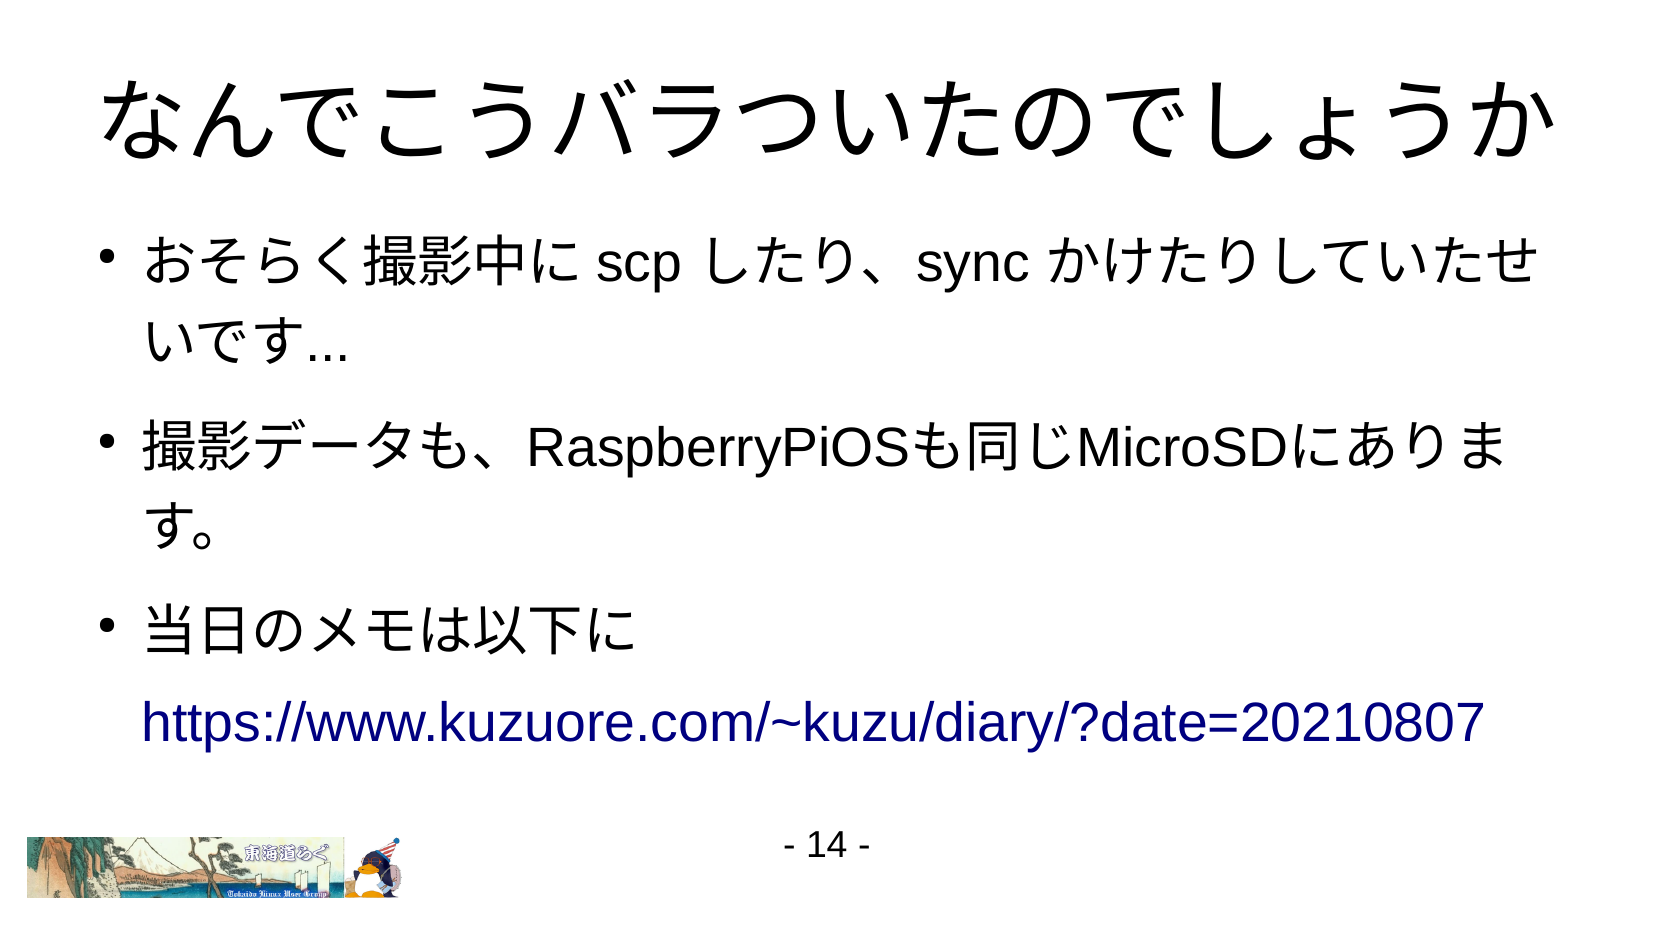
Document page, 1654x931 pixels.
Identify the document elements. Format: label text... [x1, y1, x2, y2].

text_box - <番号> - [728, 811, 926, 877]
list おそらく撮影中に scp したり、sync かけたりしていたせいです... 撮影データも、RaspberryPiOSも同じMicroSDにあります。 当日のメモは以下に https://www.kuzuore.com/~kuzu/diary/?date=20210807 [82, 217, 1571, 758]
picture [27, 837, 402, 898]
title なんでこうバラついたのでしょうか [82, 37, 1571, 193]
